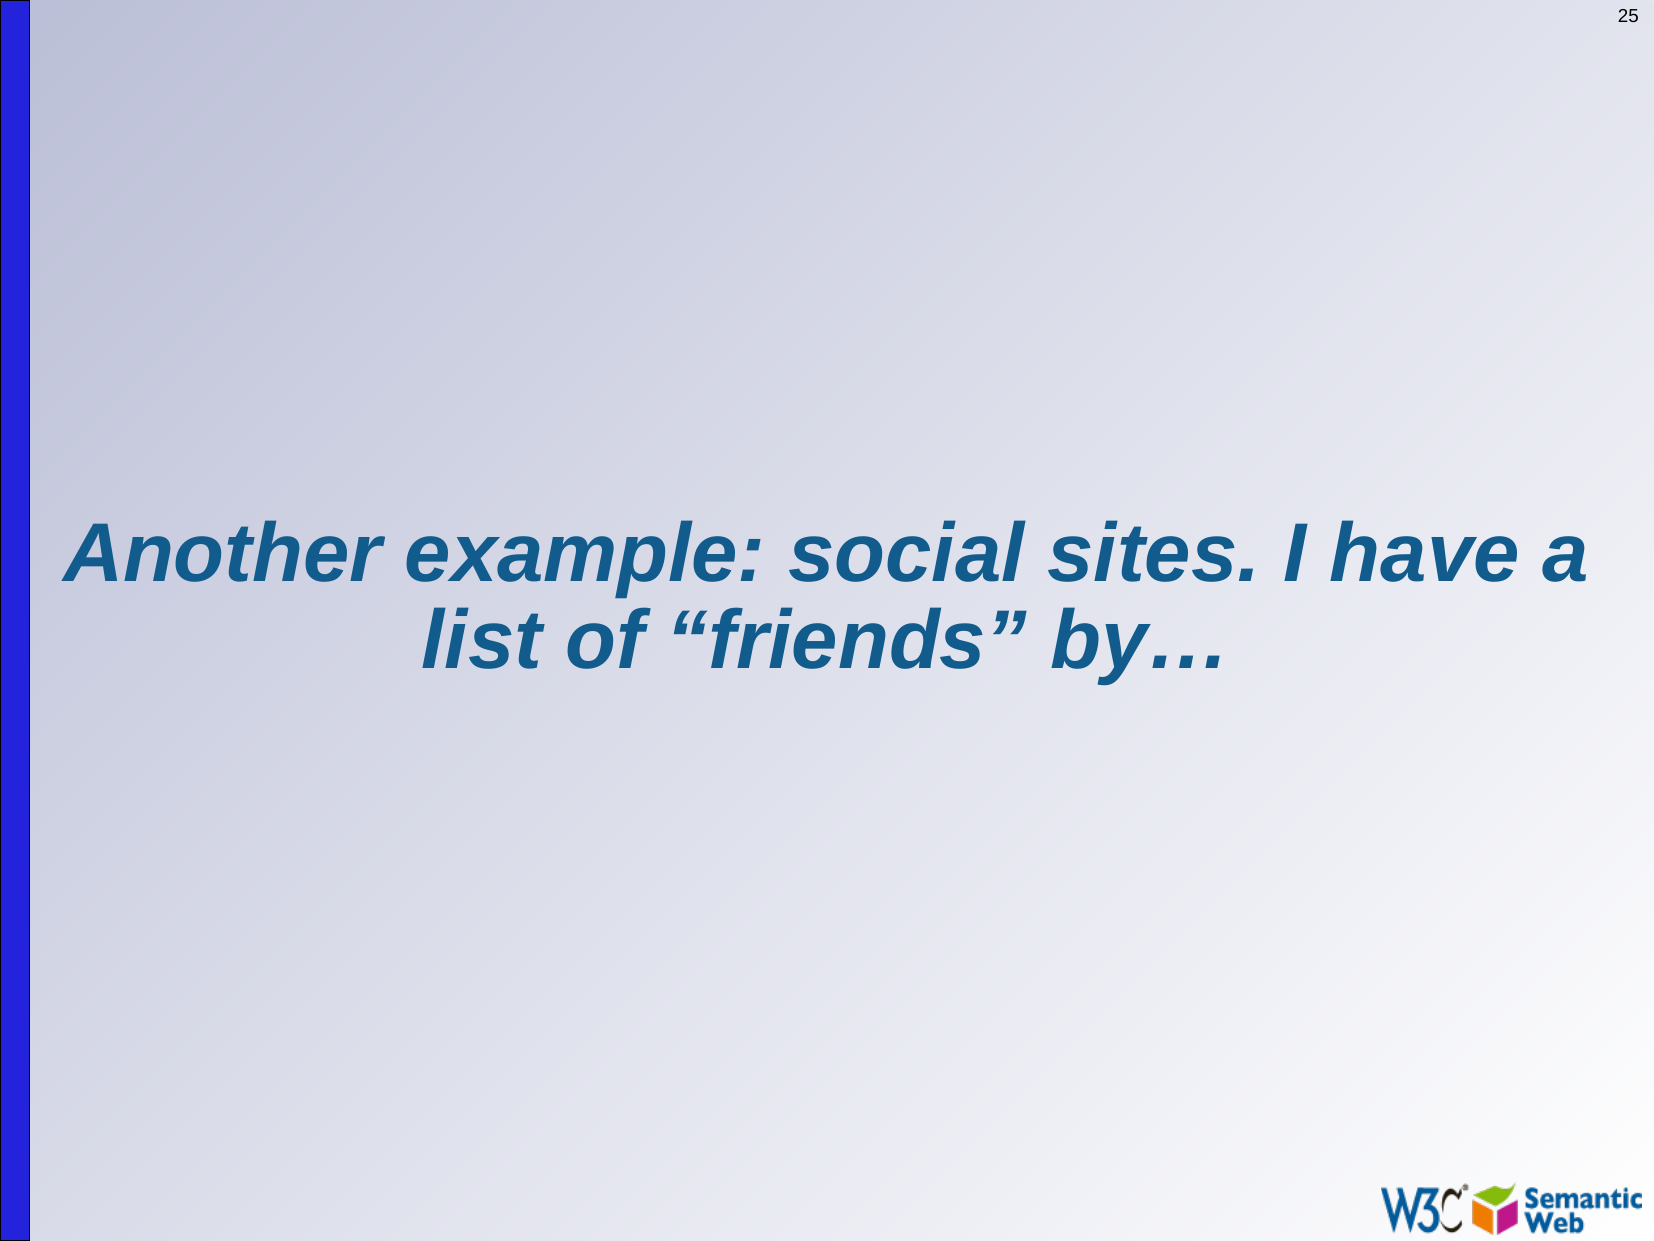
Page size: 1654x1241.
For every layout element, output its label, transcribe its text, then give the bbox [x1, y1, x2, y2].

picture [1381, 1181, 1642, 1235]
title Another example: social sites. I have a list of “friends” by… [59, 507, 1595, 689]
